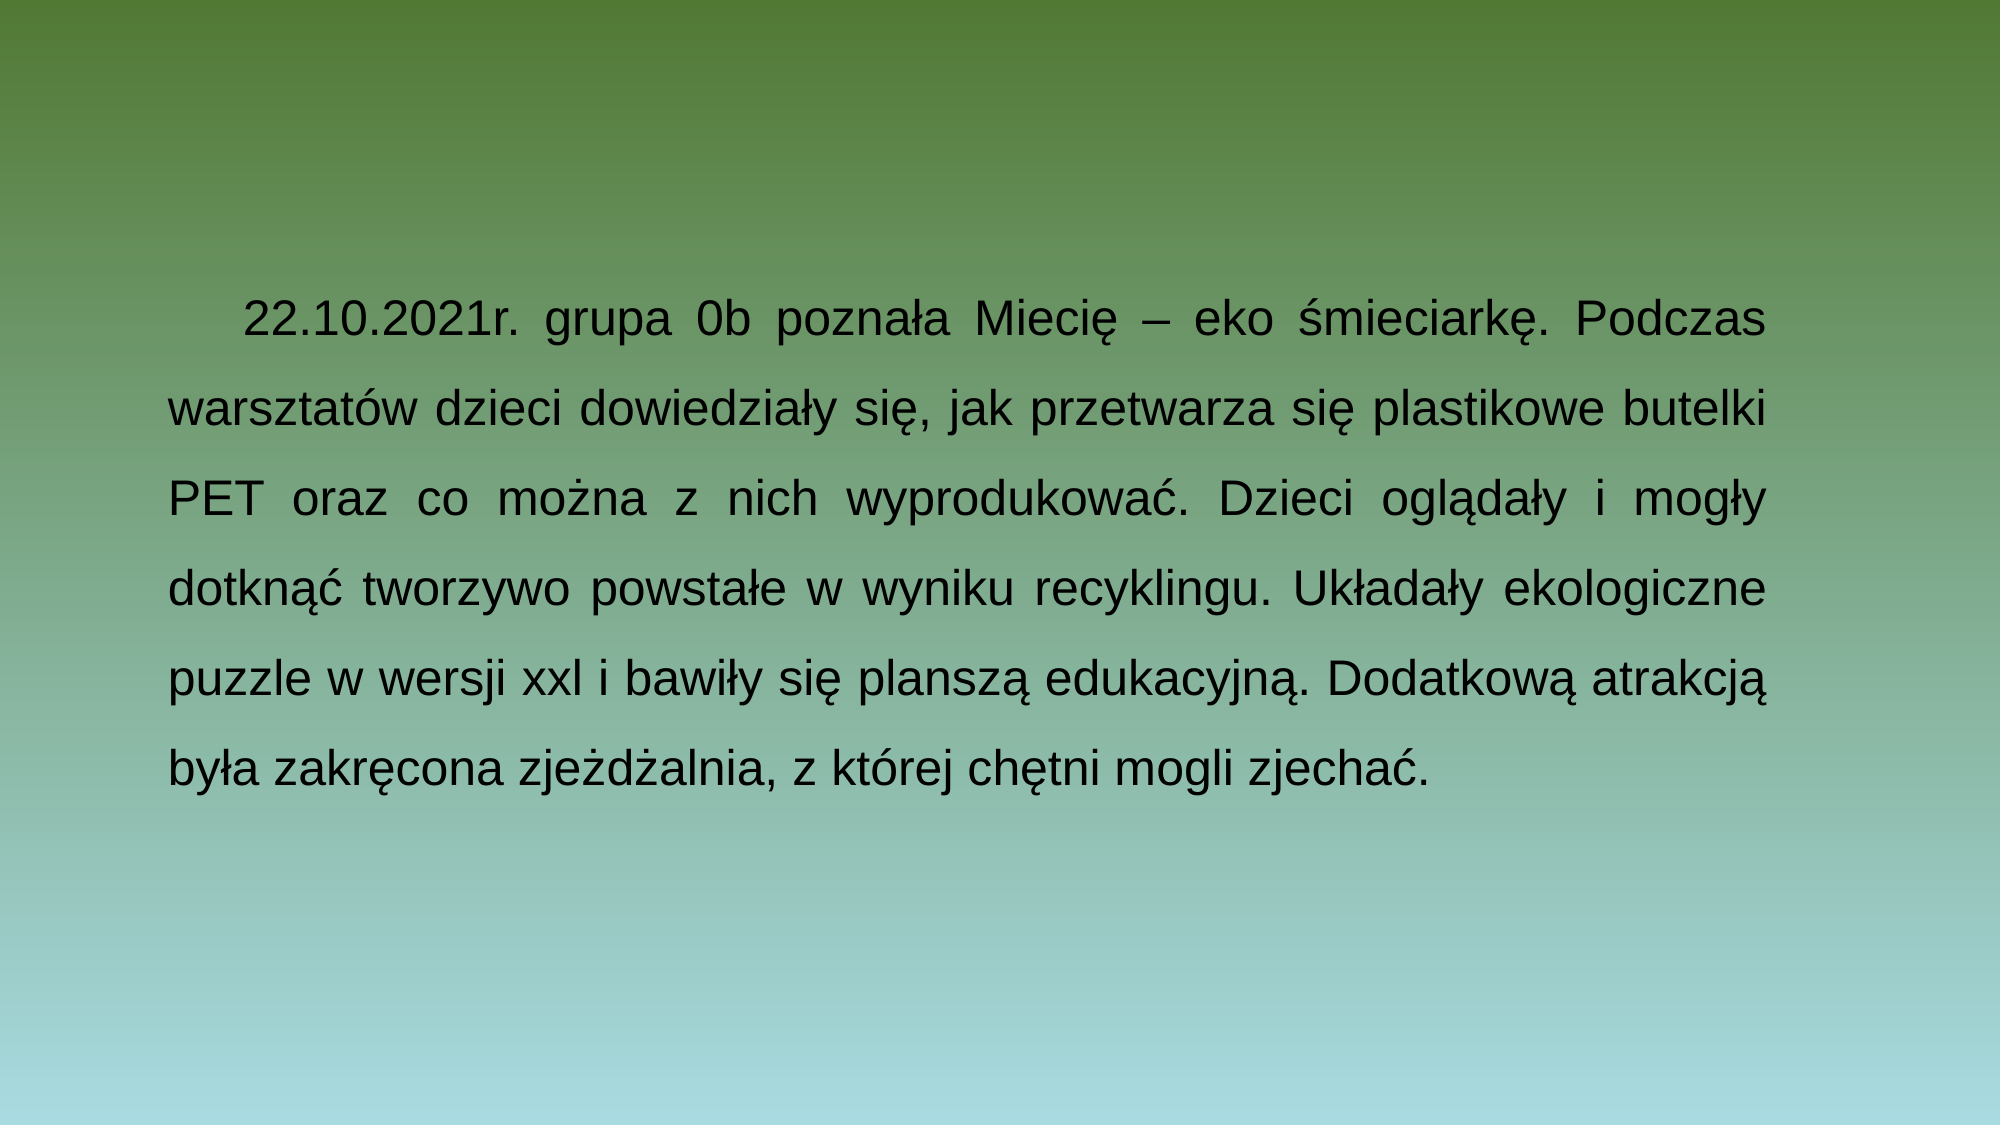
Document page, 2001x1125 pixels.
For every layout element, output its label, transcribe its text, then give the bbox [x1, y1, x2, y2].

subtitle 22.10.2021r. grupa 0b poznała Miecię – eko śmieciarkę. Podczas warsztatów dzieci dowiedziały się, jak przetwarza się plastikowe butelki PET oraz co można z nich wyprodukować. Dzieci oglądały i mogły dotknąć tworzywo powstałe w wyniku recyklingu. Układały ekologiczne puzzle w wersji xxl i bawiły się planszą edukacyjną. Dodatkową atrakcją była zakręcona zjeżdżalnia, z której chętni mogli zjechać. [152, 126, 1833, 804]
